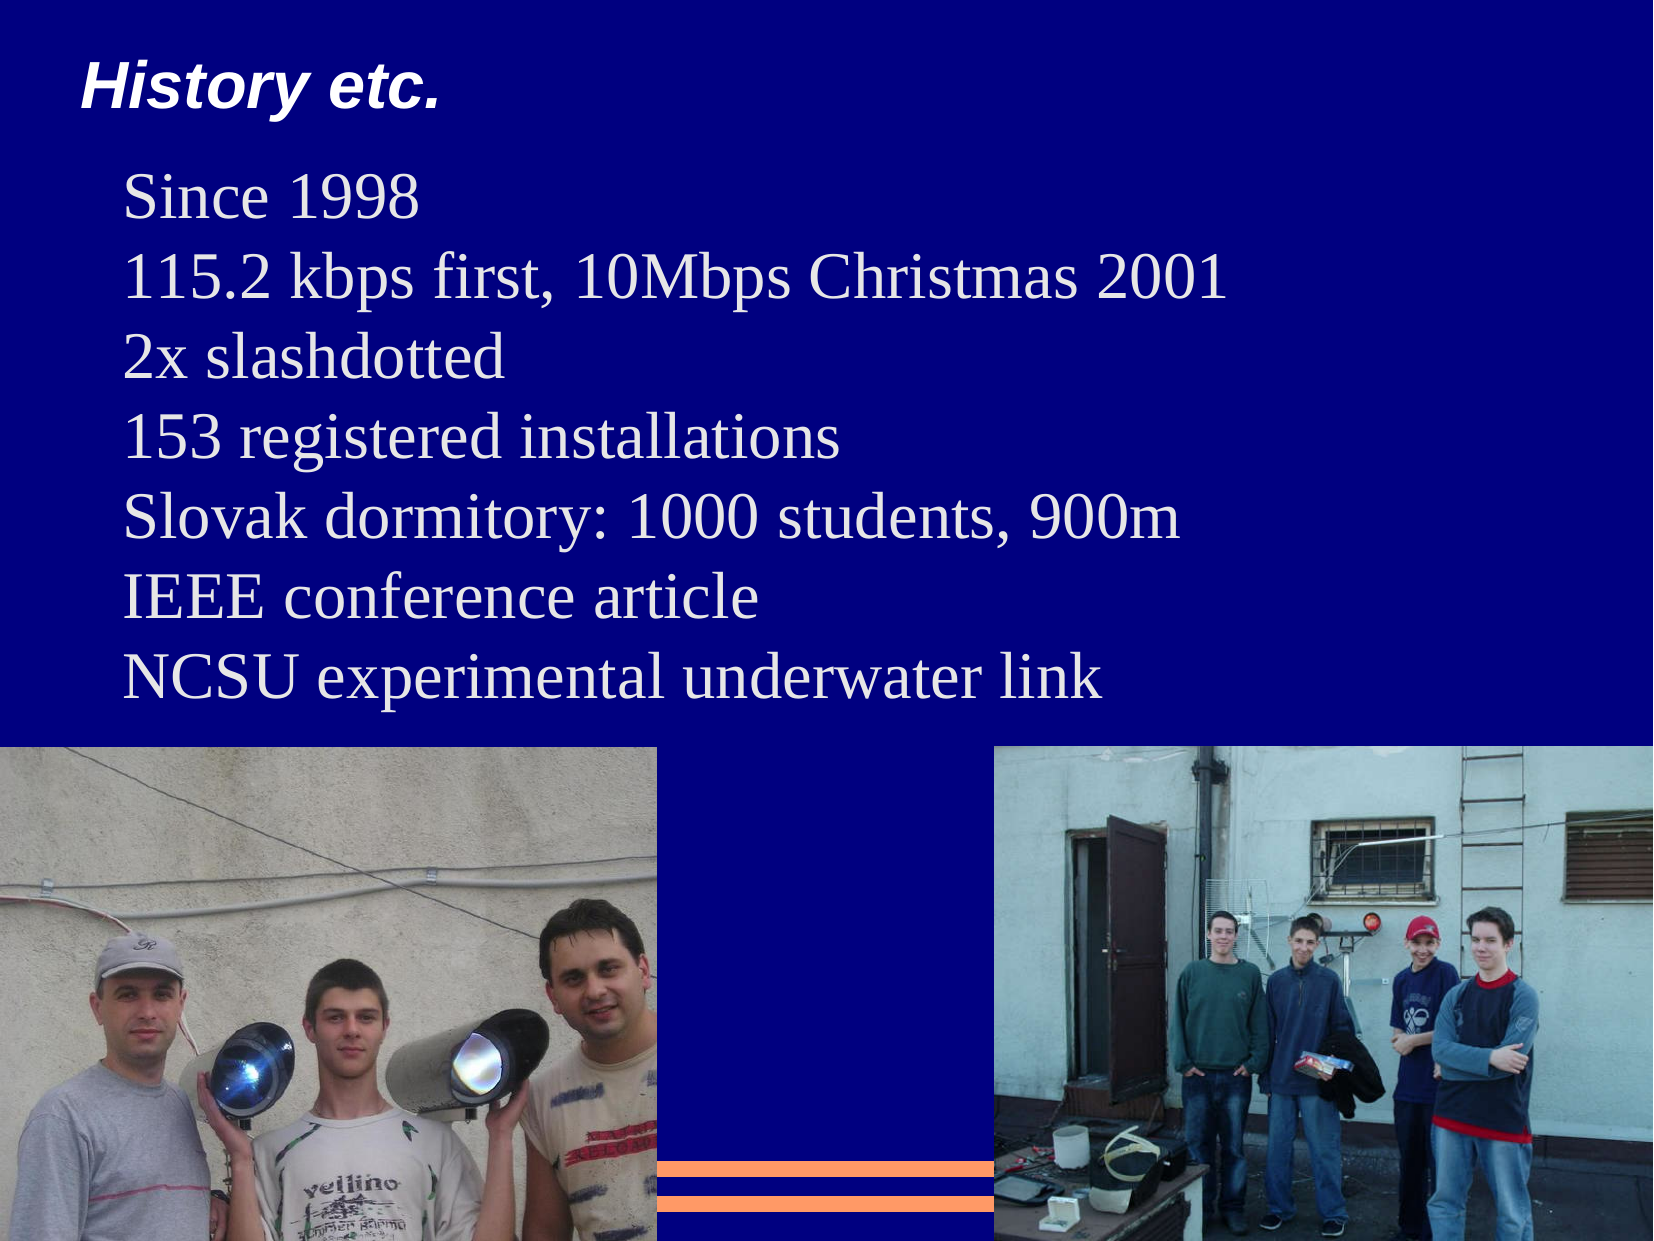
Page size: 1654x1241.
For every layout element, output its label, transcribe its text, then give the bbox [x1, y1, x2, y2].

list Since 1998 115.2 kbps first, 10Mbps Christmas 2001 2x slashdotted 153 registered installations Slovak dormitory: 1000 students, 900m IEEE conference article NCSU experimental underwater link [104, 153, 1544, 963]
picture [0, 747, 657, 1241]
title History etc. [80, 0, 1492, 187]
picture [994, 746, 1653, 1241]
